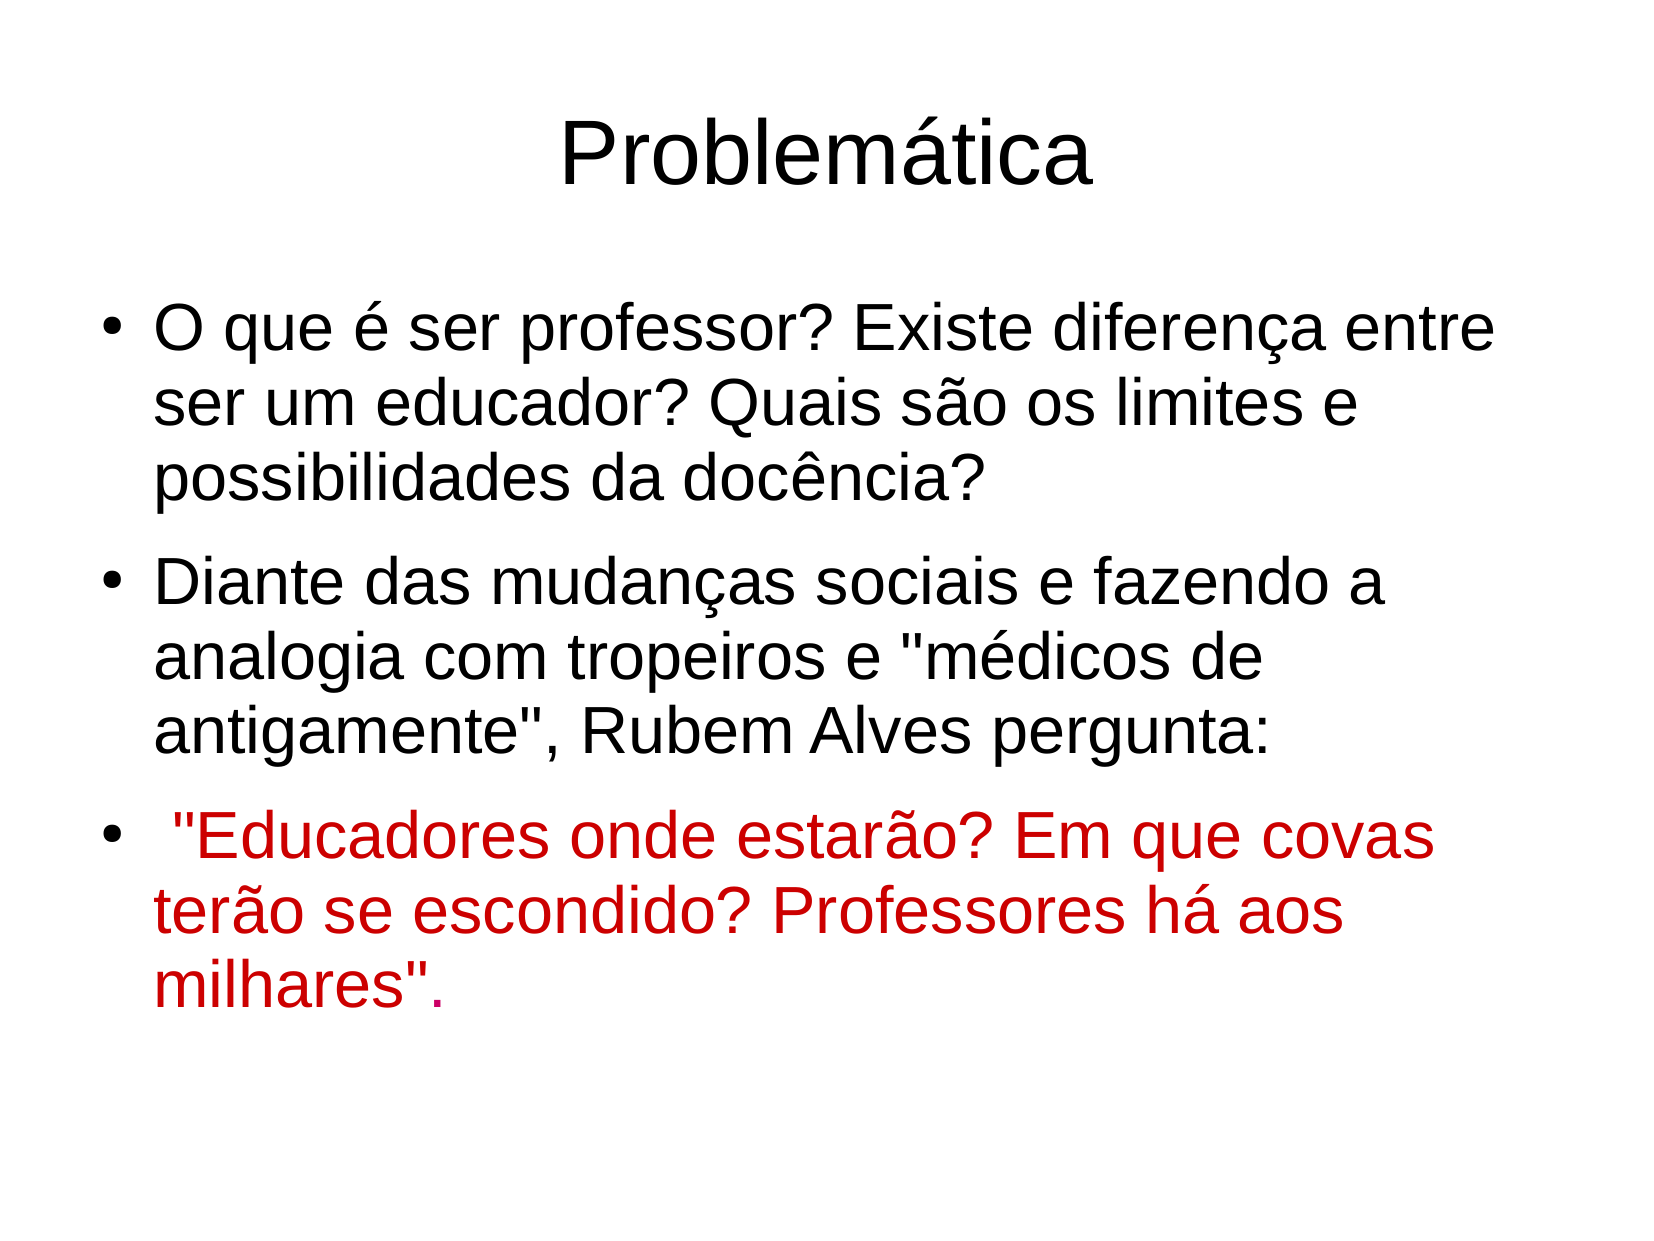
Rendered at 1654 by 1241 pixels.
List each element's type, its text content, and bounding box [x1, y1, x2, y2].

title Problemática [82, 49, 1571, 257]
list O que é ser professor? Existe diferença entre ser um educador? Quais são os limites e possibilidades da docência? Diante das mudanças sociais e fazendo a analogia com tropeiros e "médicos de antigamente", Rubem Alves pergunta: "Educadores onde estarão? Em que covas terão se escondido? Professores há aos milhares". [82, 290, 1571, 1109]
